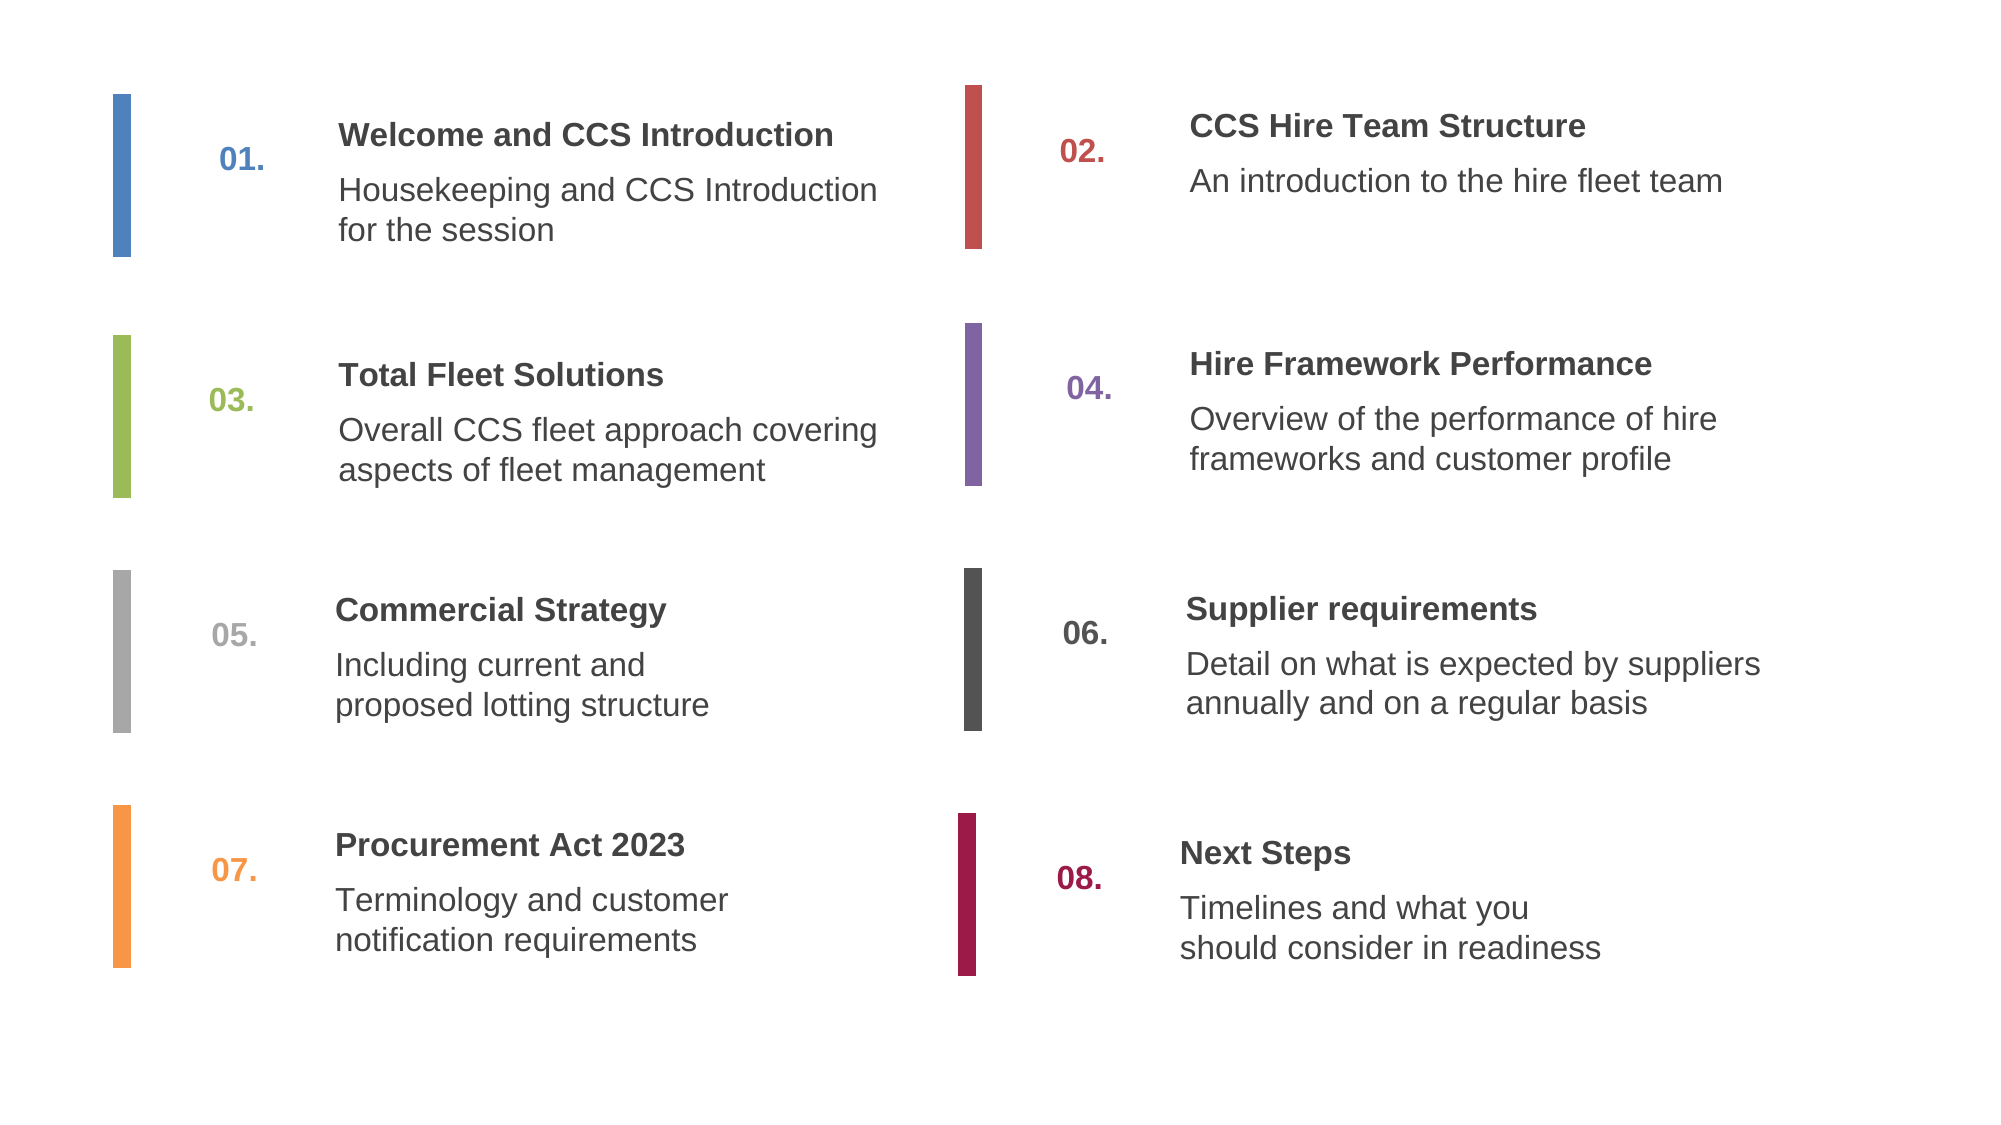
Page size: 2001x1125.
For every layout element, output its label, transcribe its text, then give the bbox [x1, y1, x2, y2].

text_box [964, 568, 982, 731]
text_box An introduction to the hire fleet team [1183, 156, 1743, 203]
text_box [965, 85, 982, 249]
text_box Hire Framework Performance [1183, 338, 1787, 385]
text_box [113, 805, 131, 968]
text_box Overall CCS fleet approach covering aspects of fleet management [332, 405, 892, 492]
text_box [113, 335, 131, 498]
text_box Detail on what is expected by suppliers annually and on a regular basis [1180, 638, 1788, 726]
text_box Timelines and what you should consider in readiness [1174, 883, 1621, 971]
text_box Next Steps [1174, 828, 1768, 875]
text_box 06. [1026, 608, 1145, 655]
text_box CCS Hire Team Structure [1183, 100, 1787, 147]
text_box 01. [183, 134, 302, 181]
text_box Including current and proposed lotting structure [329, 640, 776, 728]
text_box Commercial Strategy [329, 585, 923, 632]
text_box Total Fleet Solutions [332, 350, 926, 397]
text_box [113, 94, 131, 257]
text_box Procurement Act 2023 [329, 820, 923, 867]
text_box [113, 570, 131, 733]
text_box Supplier requirements [1180, 583, 1774, 630]
text_box 04. [1030, 363, 1149, 410]
text_box 02. [1027, 125, 1139, 172]
text_box 05. [175, 609, 294, 656]
text_box [958, 813, 976, 976]
text_box Terminology and customer notification requirements [329, 875, 776, 963]
text_box 08. [1020, 852, 1139, 899]
text_box Overview of the performance of hire frameworks and customer profile [1183, 394, 1743, 481]
text_box Welcome and CCS Introduction [332, 109, 941, 156]
text_box 07. [175, 844, 294, 891]
text_box Housekeeping and CCS Introduction for the session [332, 165, 926, 252]
text_box [965, 323, 982, 486]
text_box 03. [174, 374, 289, 421]
